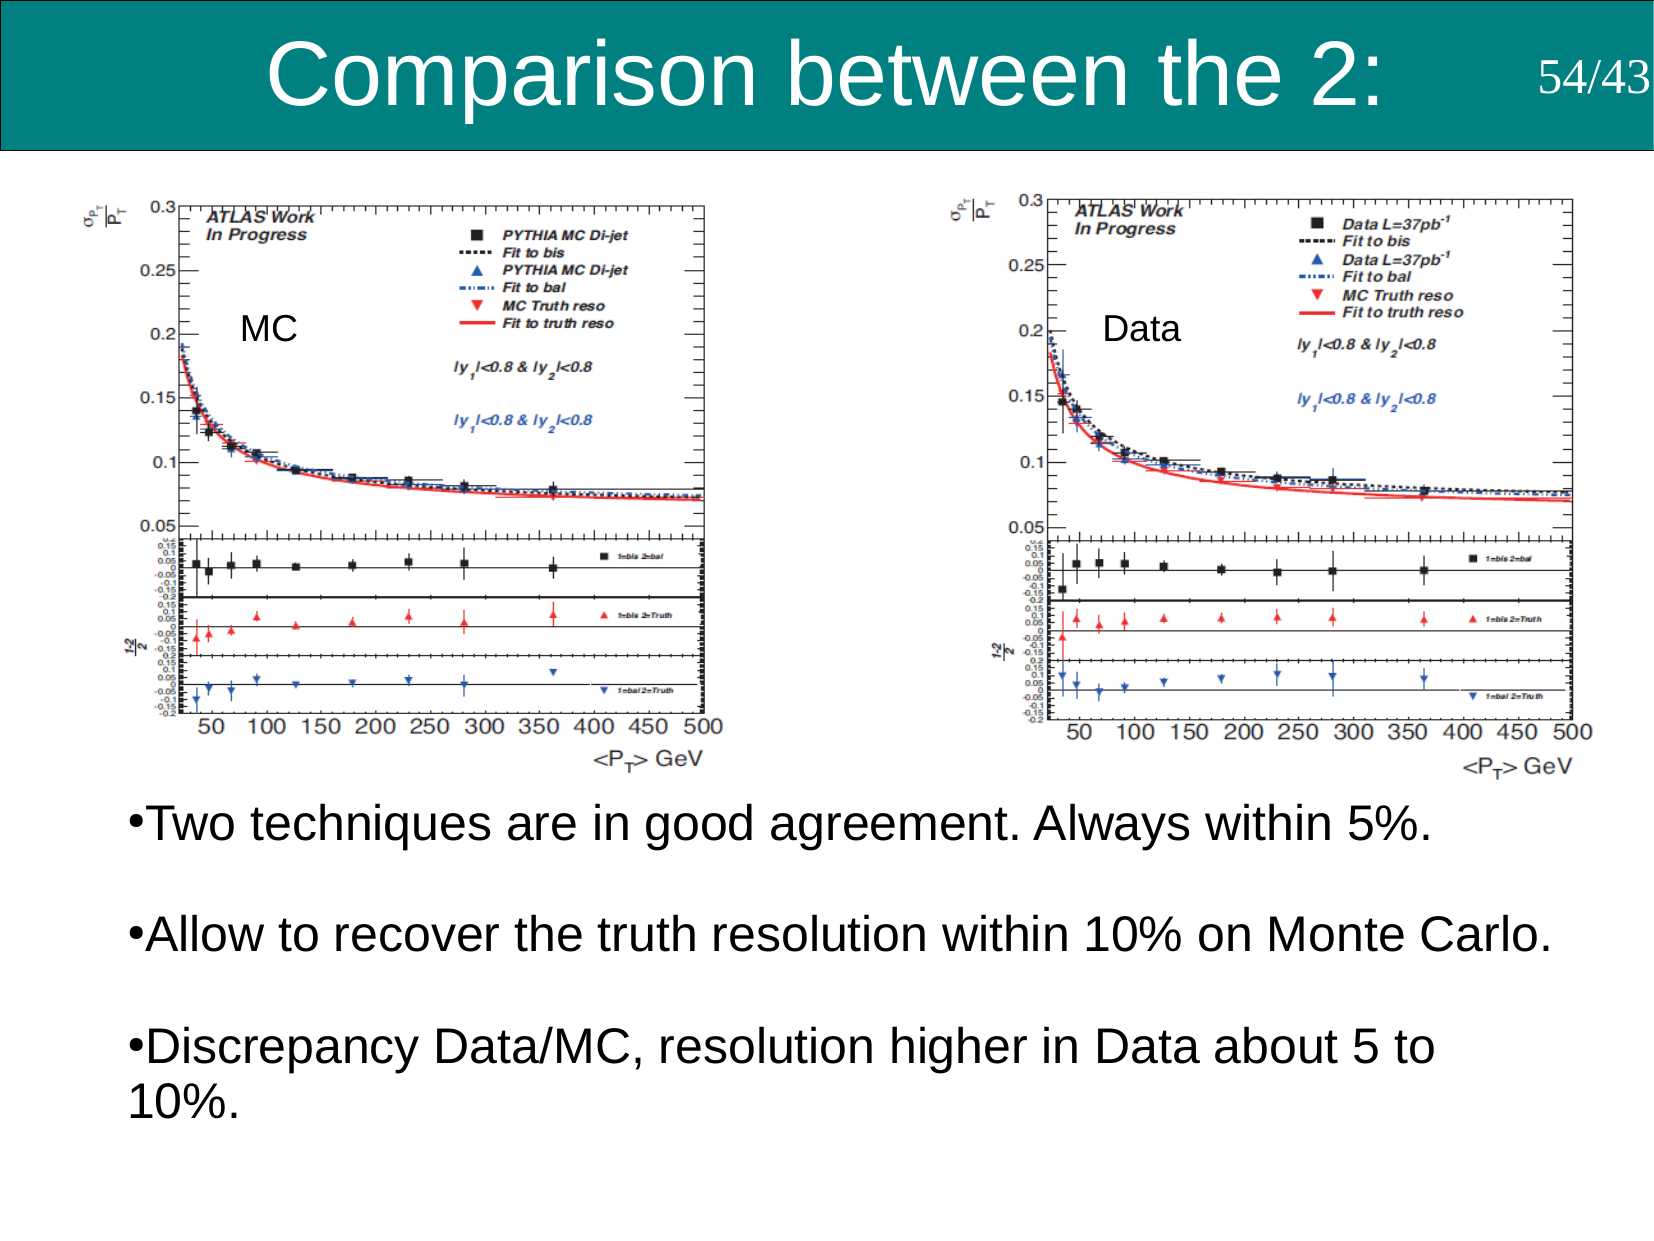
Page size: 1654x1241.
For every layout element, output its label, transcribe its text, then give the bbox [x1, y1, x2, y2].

picture [75, 187, 751, 788]
title Comparison between the 2: [82, 22, 1571, 126]
text_box MC [225, 300, 413, 357]
text_box Data [1087, 300, 1276, 357]
text_box Two techniques are in good agreement. Always within 5%. Allow to recover the truth resolution within 10% on Monte Carlo. Discrepancy Data/MC, resolution higher in Data about 5 to 10%. [112, 787, 1576, 1137]
picture [937, 187, 1613, 788]
